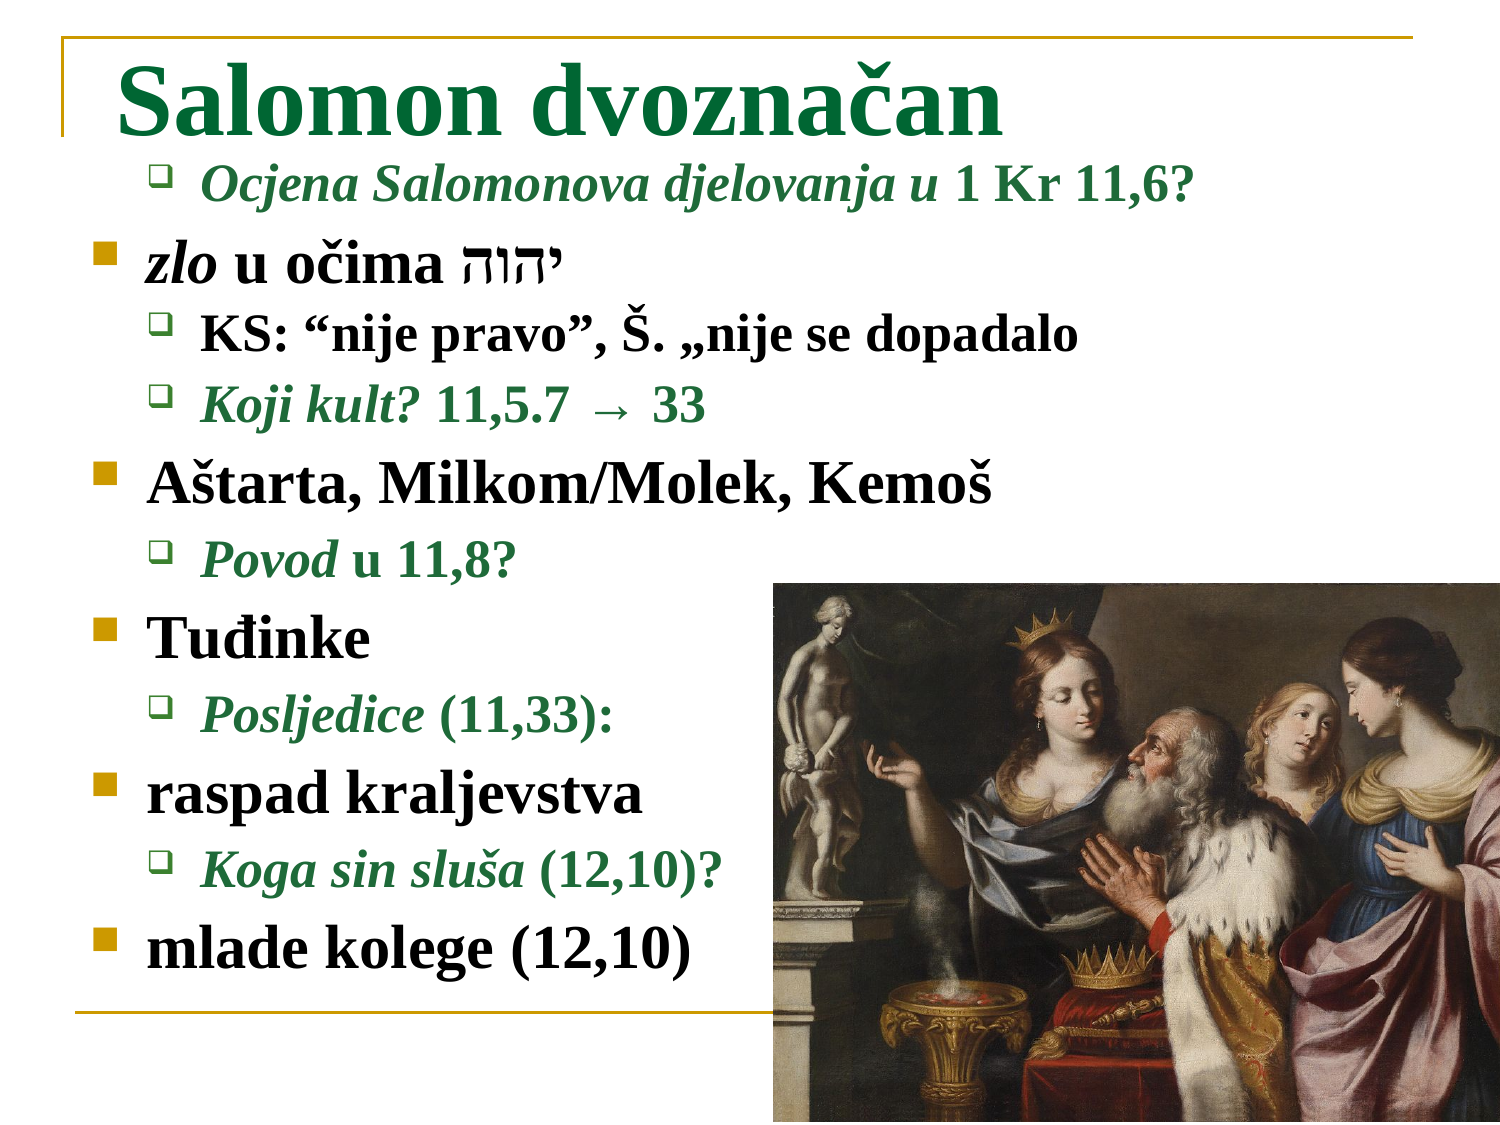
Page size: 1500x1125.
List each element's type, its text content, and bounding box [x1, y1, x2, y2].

list Ocjena Salomonova djelovanja u 1 Kr 11,6? zlo u očima יהוה KS: “nije pravo”, Š. „nije se dopadalo Koji kult? 11,5.7 → 33 Aštarta, Milkom/Molek, Kemoš Povod u 11,8? Tuđinke Posljedice (11,33): raspad kraljevstva Koga sin sluša (12,10)? mlade kolege (12,10) [75, 147, 1426, 1006]
title Salomon dvoznačan [100, 0, 1451, 187]
picture [773, 583, 1500, 1122]
